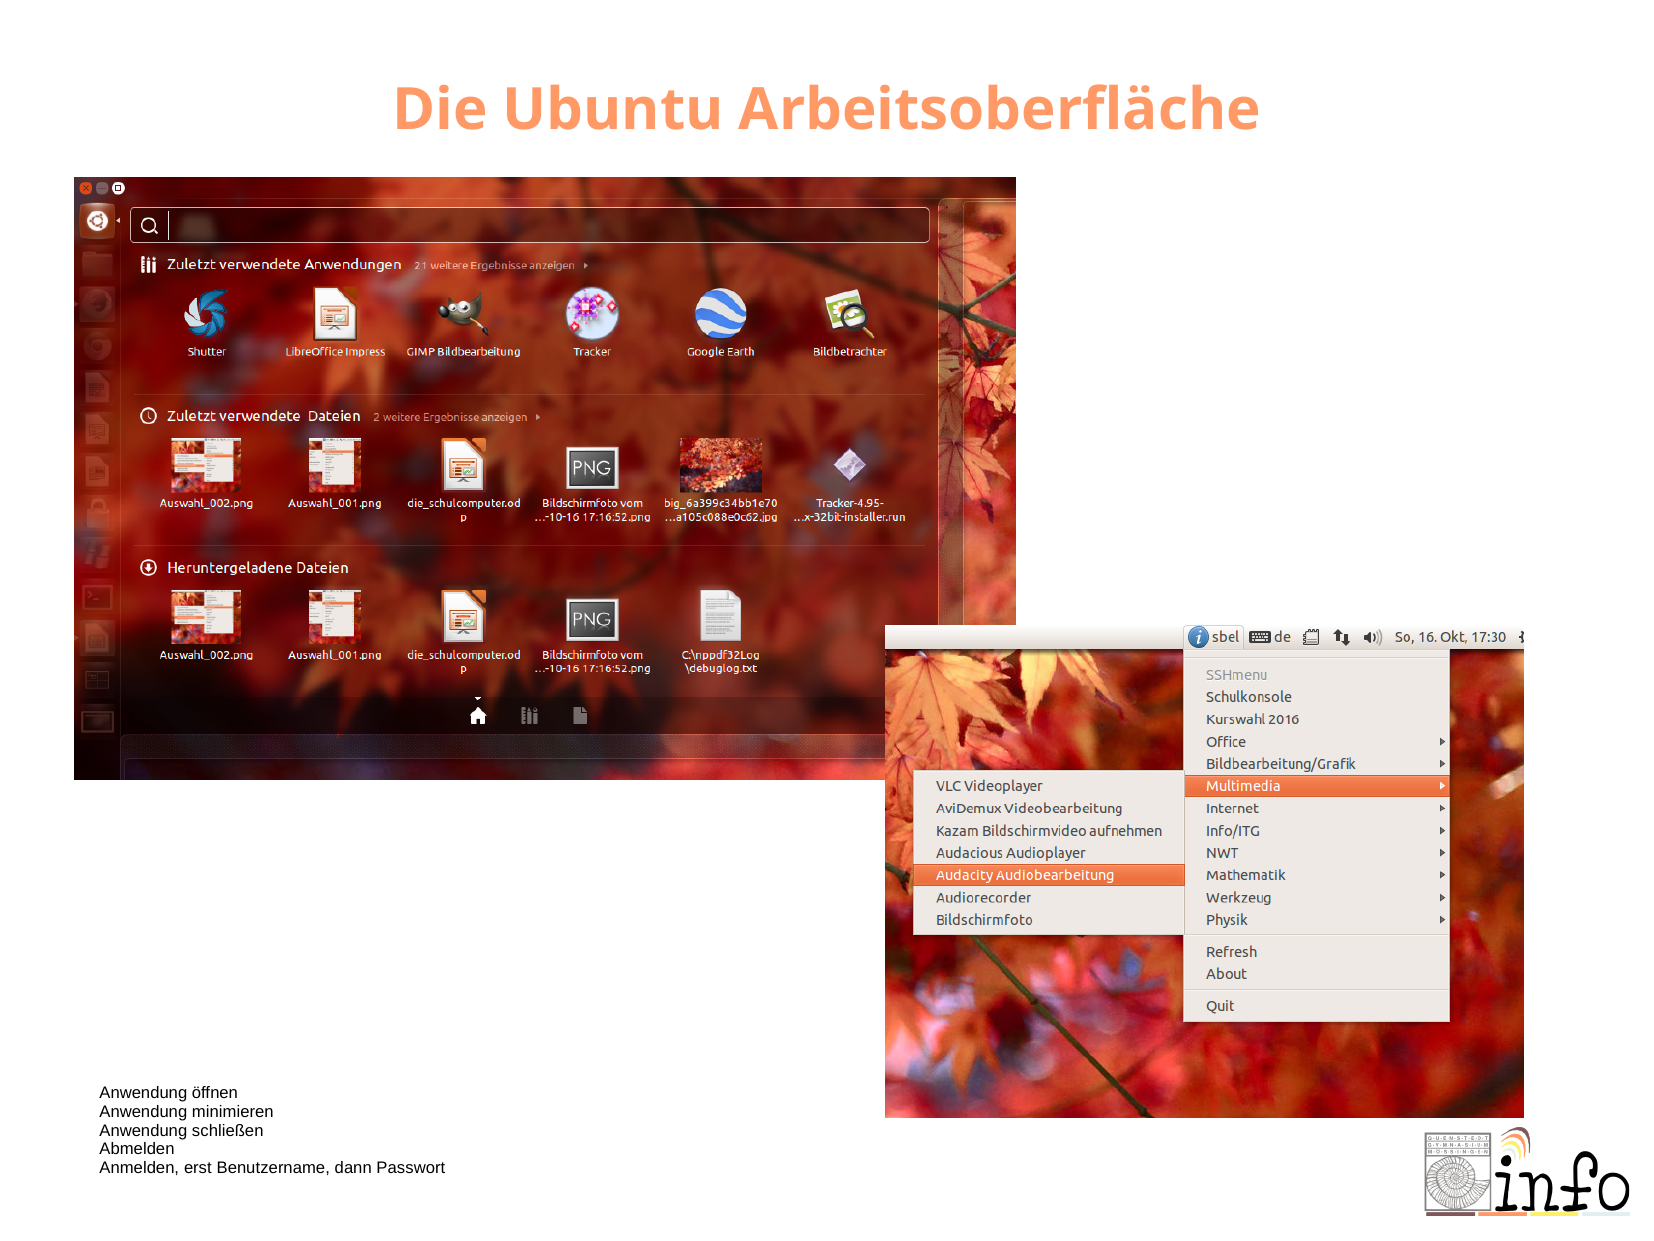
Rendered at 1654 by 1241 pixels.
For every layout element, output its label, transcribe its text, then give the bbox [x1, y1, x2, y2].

text_box Anwendung öffnen Anwendung minimieren Anwendung schließen Abmelden Anmelden, erst Benutzername, dann Passwort [84, 1075, 461, 1205]
picture [74, 177, 1524, 1118]
picture [1418, 1127, 1630, 1217]
title Die Ubuntu Arbeitsoberfläche [82, 49, 1571, 166]
